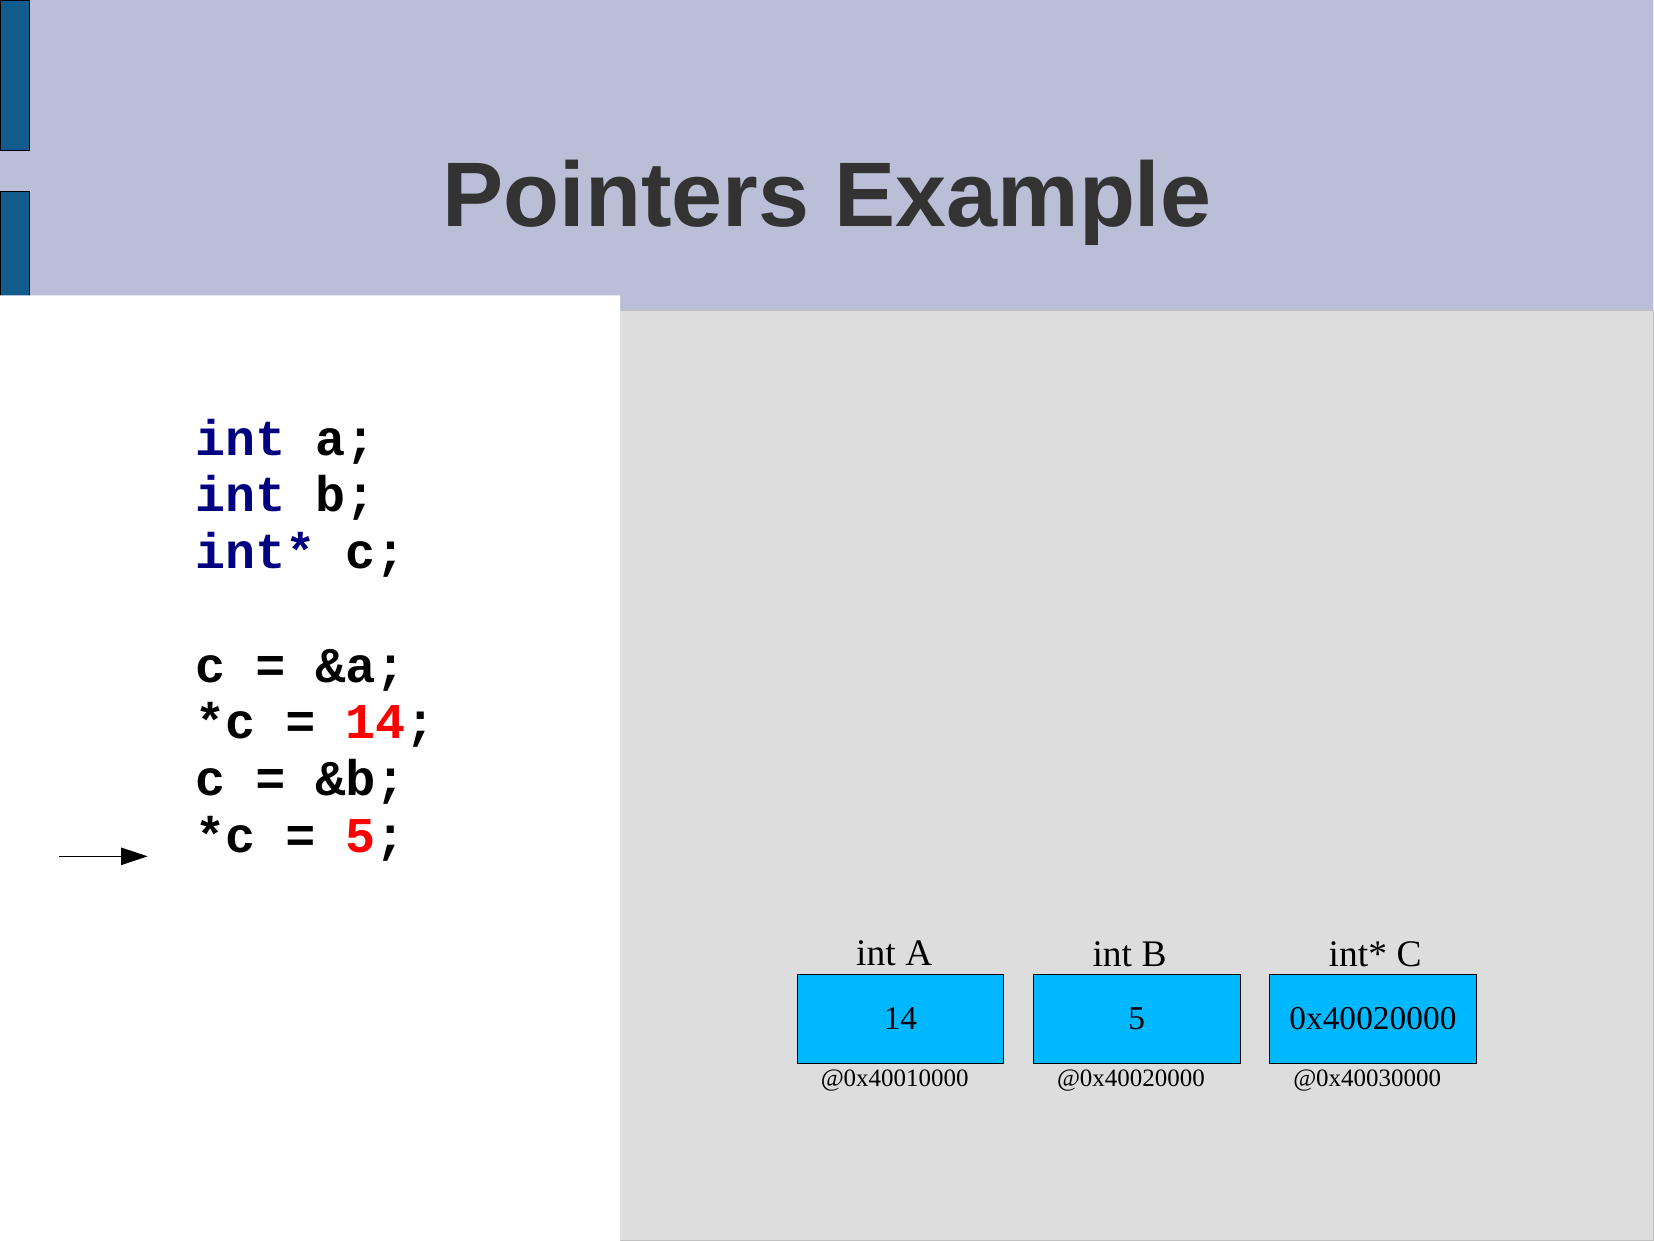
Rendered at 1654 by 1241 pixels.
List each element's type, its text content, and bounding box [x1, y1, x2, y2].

text_box int B [1092, 933, 1197, 1006]
text_box int* C [1328, 933, 1452, 1006]
text_box 5 [1033, 974, 1241, 1064]
text_box int a; int b; int* c; c = &a; *c = 14; c = &b; *c = 5; [0, 295, 621, 1241]
text_box @0x40030000 [1293, 1063, 1471, 1093]
title Pointers Example [121, 91, 1534, 299]
text_box @0x40010000 [820, 1063, 999, 1093]
text_box 0x40020000 [1269, 974, 1477, 1064]
text_box int A [856, 931, 963, 1004]
text_box 14 [797, 974, 1004, 1064]
text_box @0x40020000 [1057, 1063, 1235, 1093]
